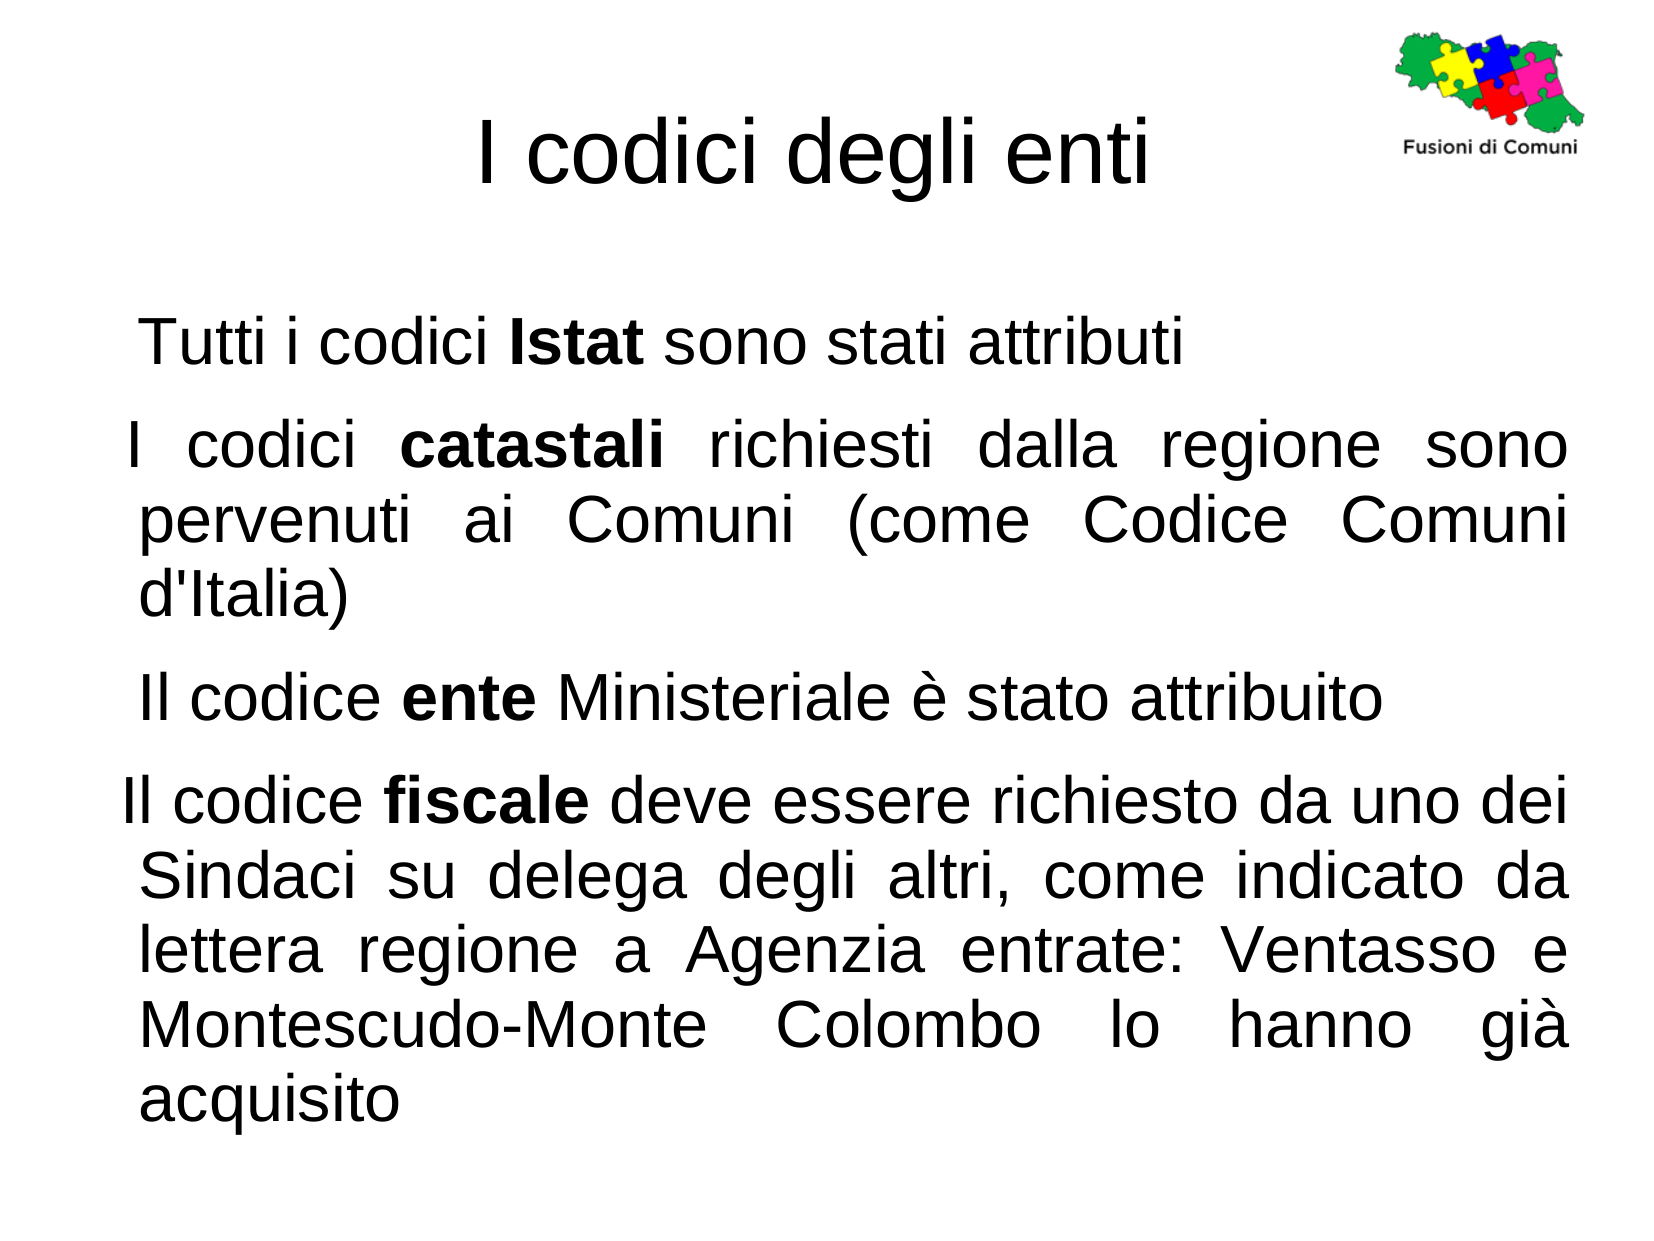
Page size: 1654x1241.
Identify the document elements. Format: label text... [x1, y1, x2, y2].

title I codici degli enti [82, 49, 1571, 257]
picture [1393, 29, 1587, 159]
list Tutti i codici Istat sono stati attributi I codici catastali richiesti dalla regione sono pervenuti ai Comuni (come Codice Comuni d'Italia) Il codice ente Ministeriale è stato attribuito Il codice fiscale deve essere richiesto da uno dei Sindaci su delega degli altri, come indicato da lettera regione a Agenzia entrate: Ventasso e Montescudo-Monte Colombo lo hanno già acquisito [82, 300, 1571, 1241]
